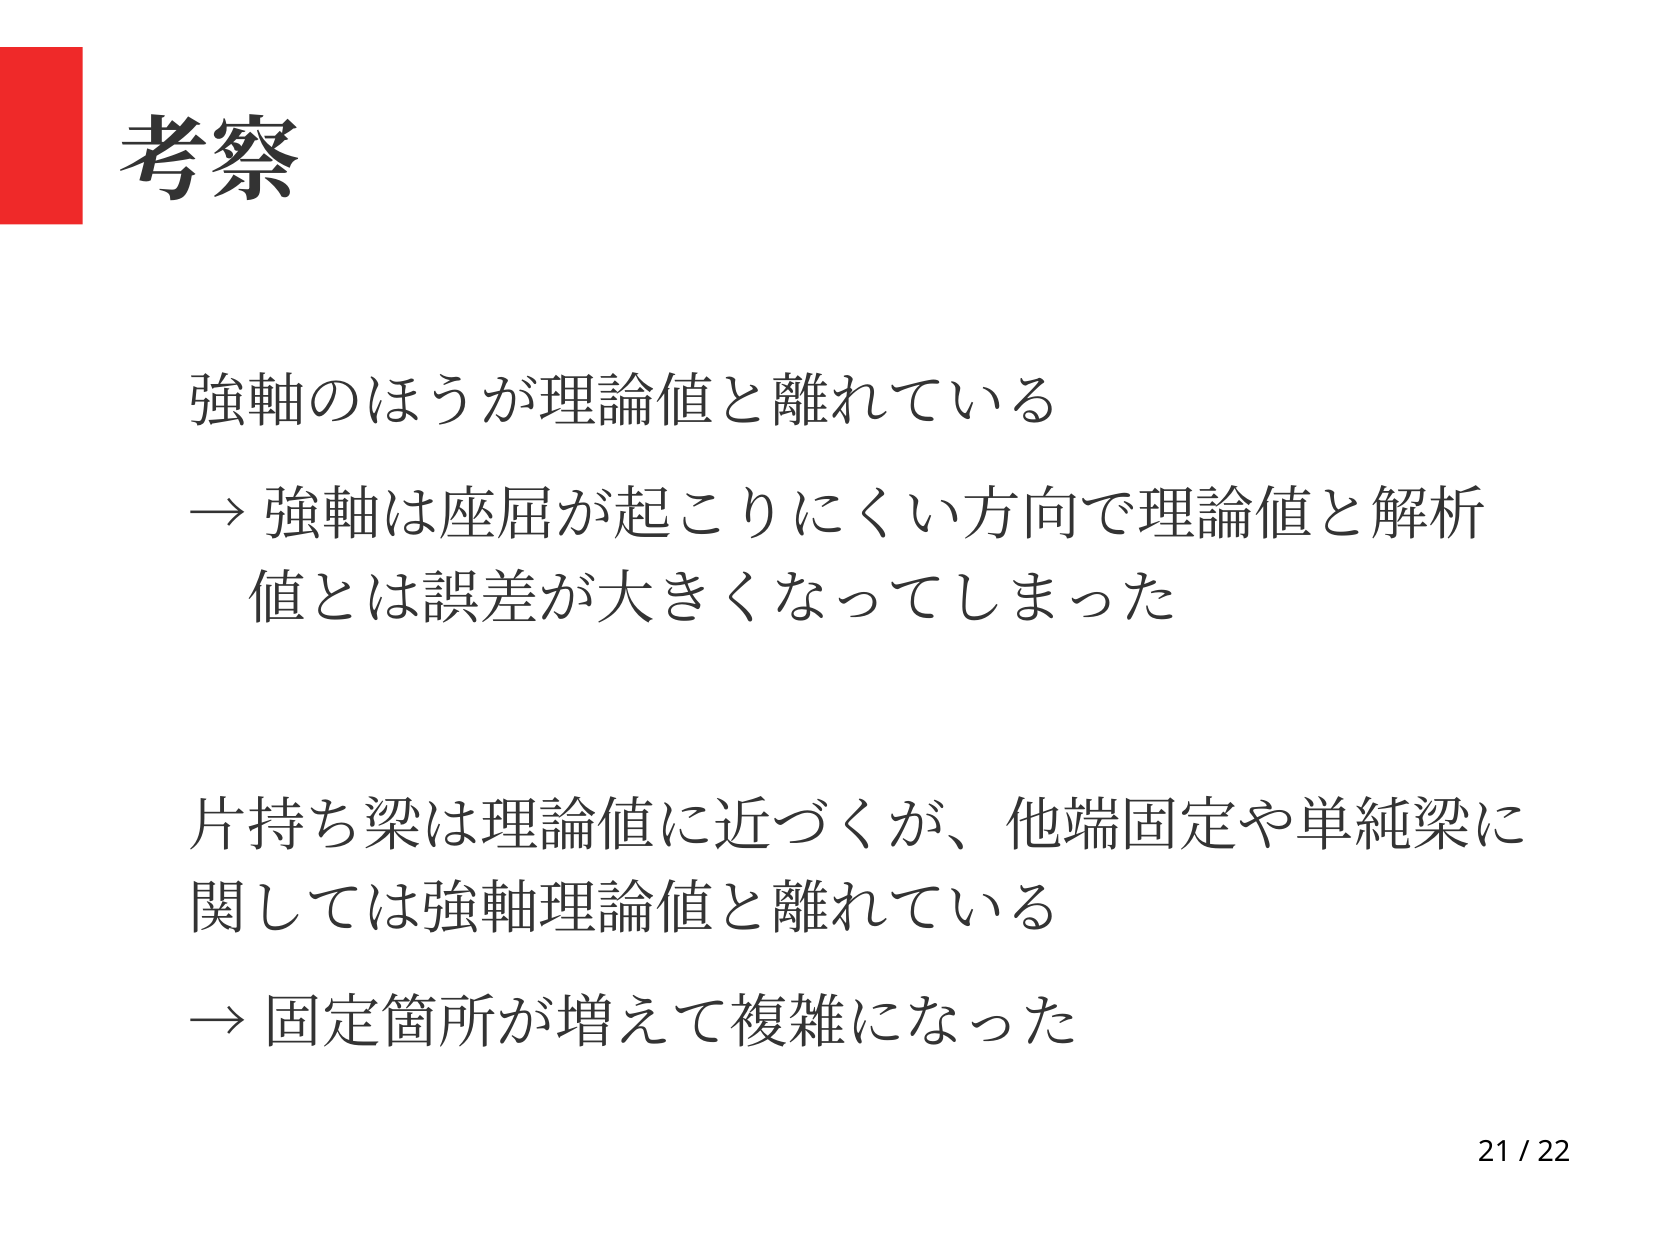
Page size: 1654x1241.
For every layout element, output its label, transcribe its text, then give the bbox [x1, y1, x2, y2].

title 考察 [118, 49, 1571, 257]
list 強軸のほうが理論値と離れている →強軸は座屈が起こりにくい方向で理論値と解析 値とは誤差が大きくなってしまった 片持ち梁は理論値に近づくが、他端固定や単純梁に関しては強軸理論値と離れている →固定箇所が増えて複雑になった [118, 354, 1536, 1074]
